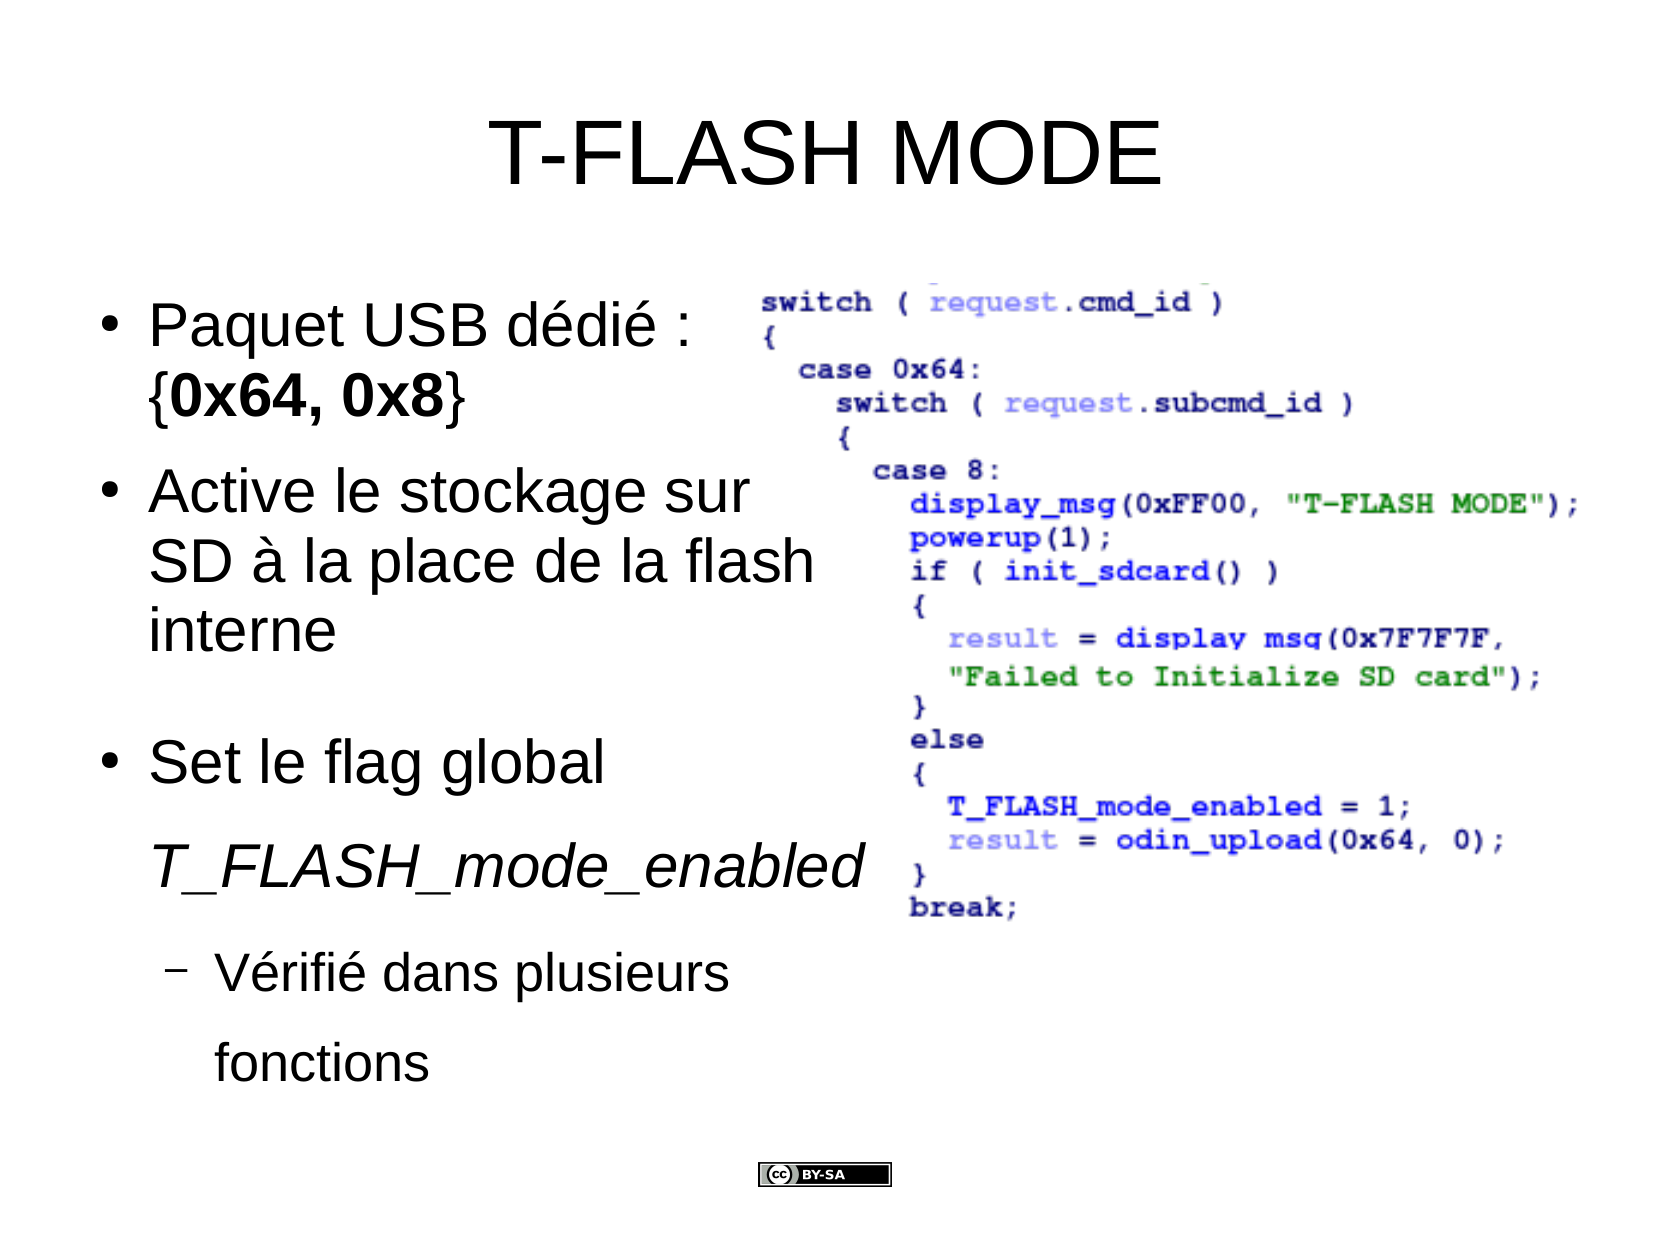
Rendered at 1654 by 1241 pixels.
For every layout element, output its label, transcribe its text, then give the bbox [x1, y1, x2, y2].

picture [756, 283, 1584, 929]
picture [758, 1162, 892, 1187]
list Paquet USB dédié : {0x64, 0x8} Active le stockage sur SD à la place de la flash interne Set le flag global T_FLASH_mode_enabled Vérifié dans plusieurs fonctions [82, 290, 886, 1111]
title T-FLASH MODE [82, 49, 1571, 257]
